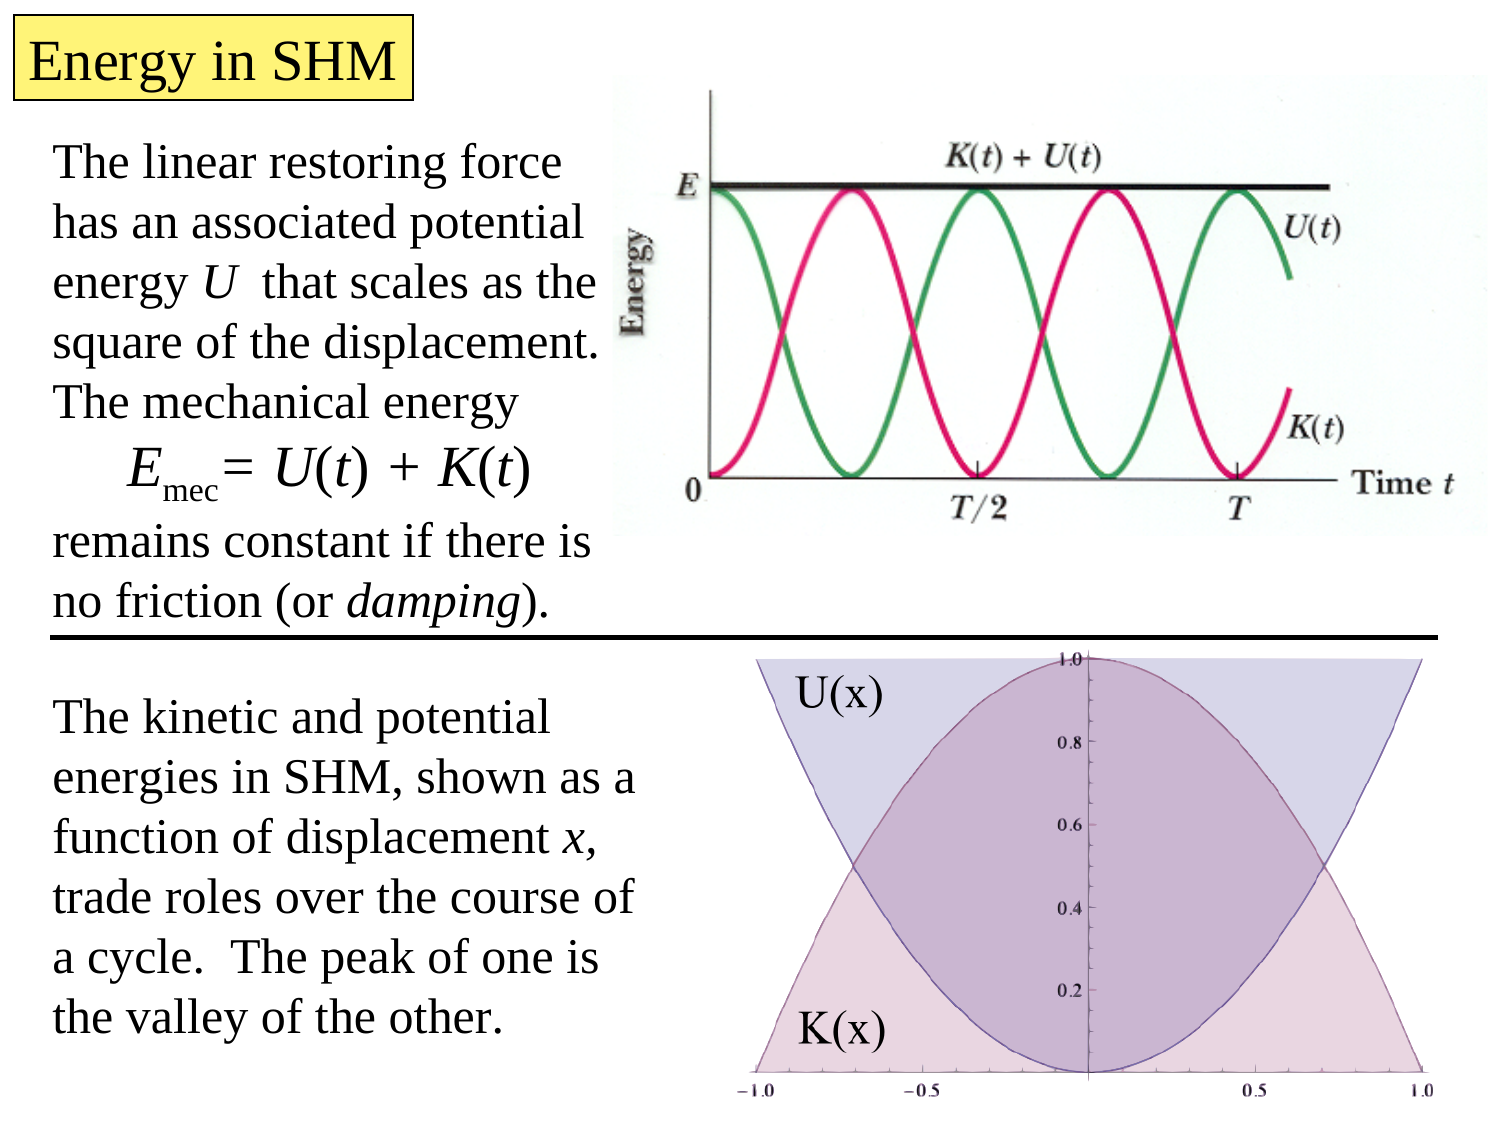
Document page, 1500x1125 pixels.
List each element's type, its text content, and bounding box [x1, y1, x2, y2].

text_box Energy in SHM [13, 14, 413, 101]
text_box The linear restoring force has an associated potential energy U that scales as the square of the displacement. The mechanical energy Emec= U(t) + K(t) remains constant if there is no friction (or damping). [37, 120, 651, 636]
picture [612, 75, 1488, 536]
picture [737, 649, 1433, 1097]
text_box The kinetic and potential energies in SHM, shown as a function of displacement x, trade roles over the course of a cycle. The peak of one is the valley of the other. [37, 675, 663, 1051]
